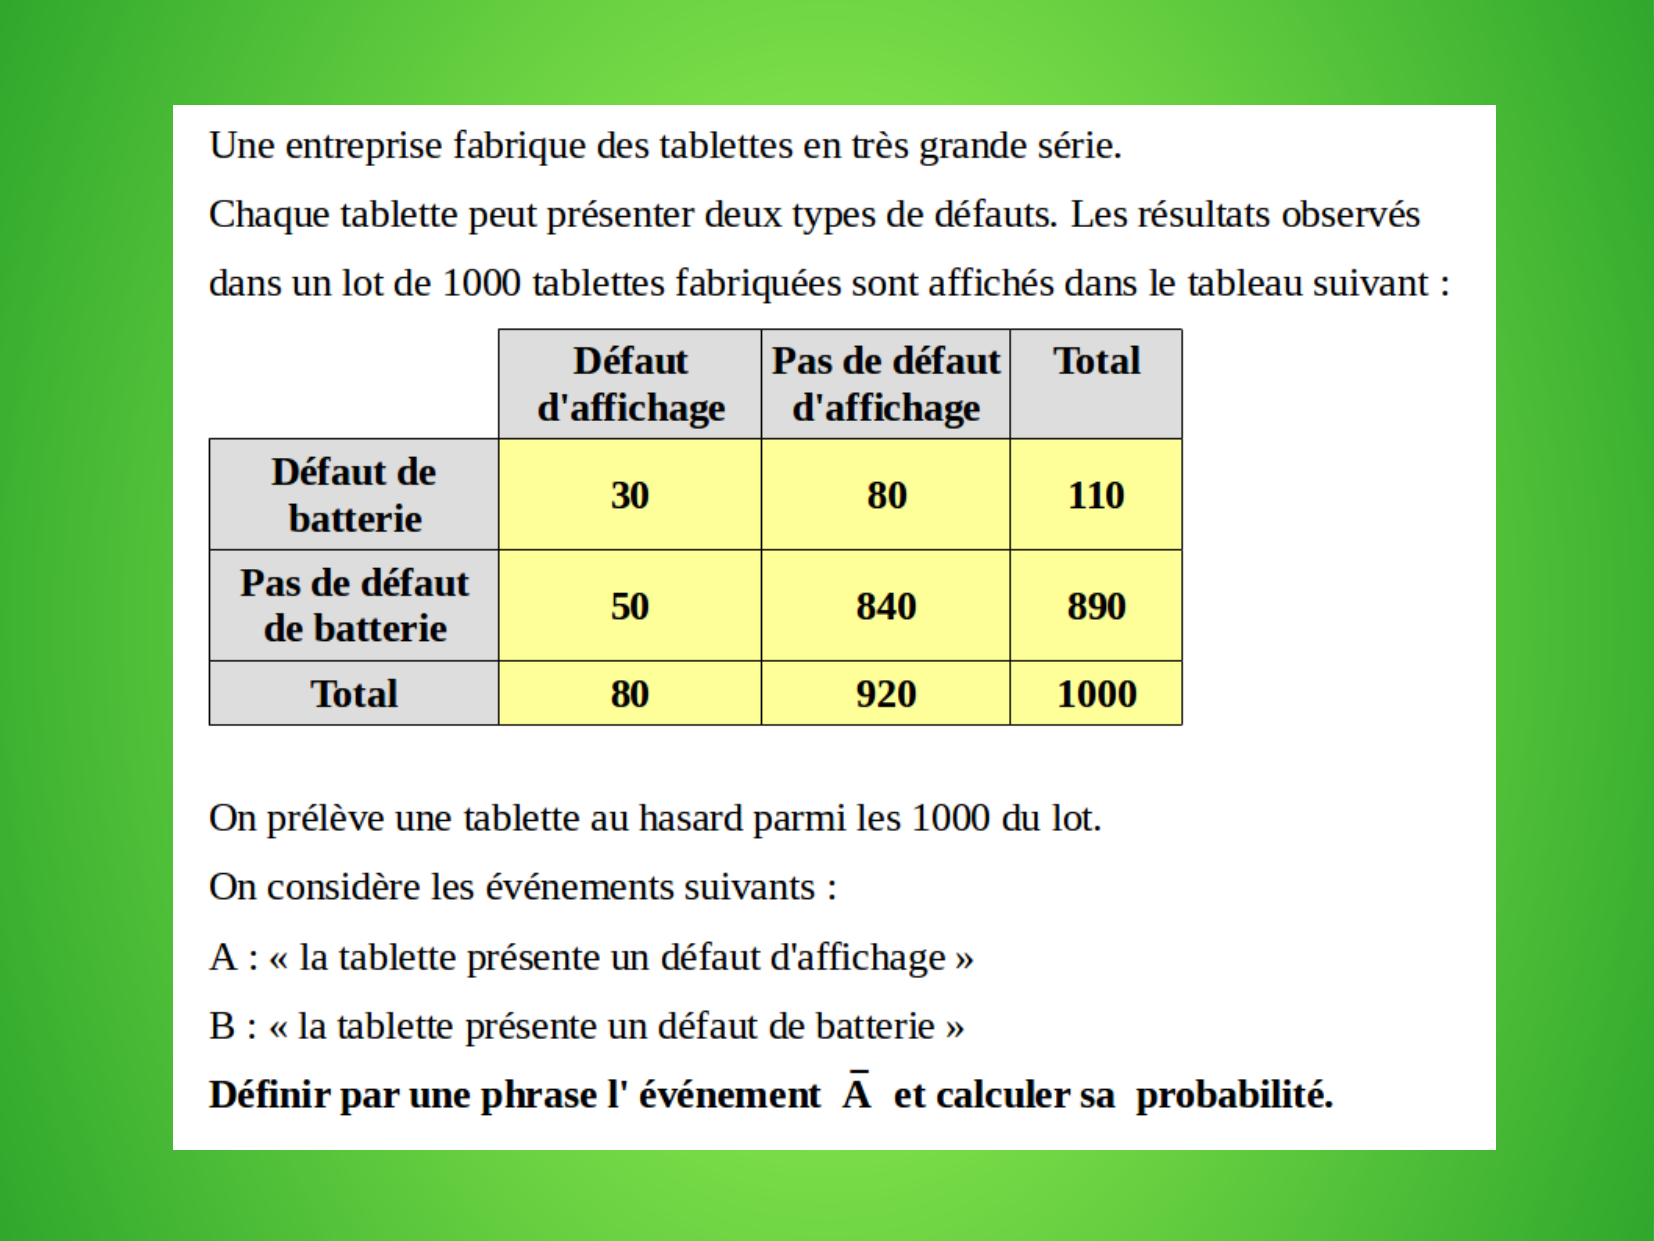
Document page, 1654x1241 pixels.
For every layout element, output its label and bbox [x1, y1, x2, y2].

picture [173, 105, 1496, 1150]
